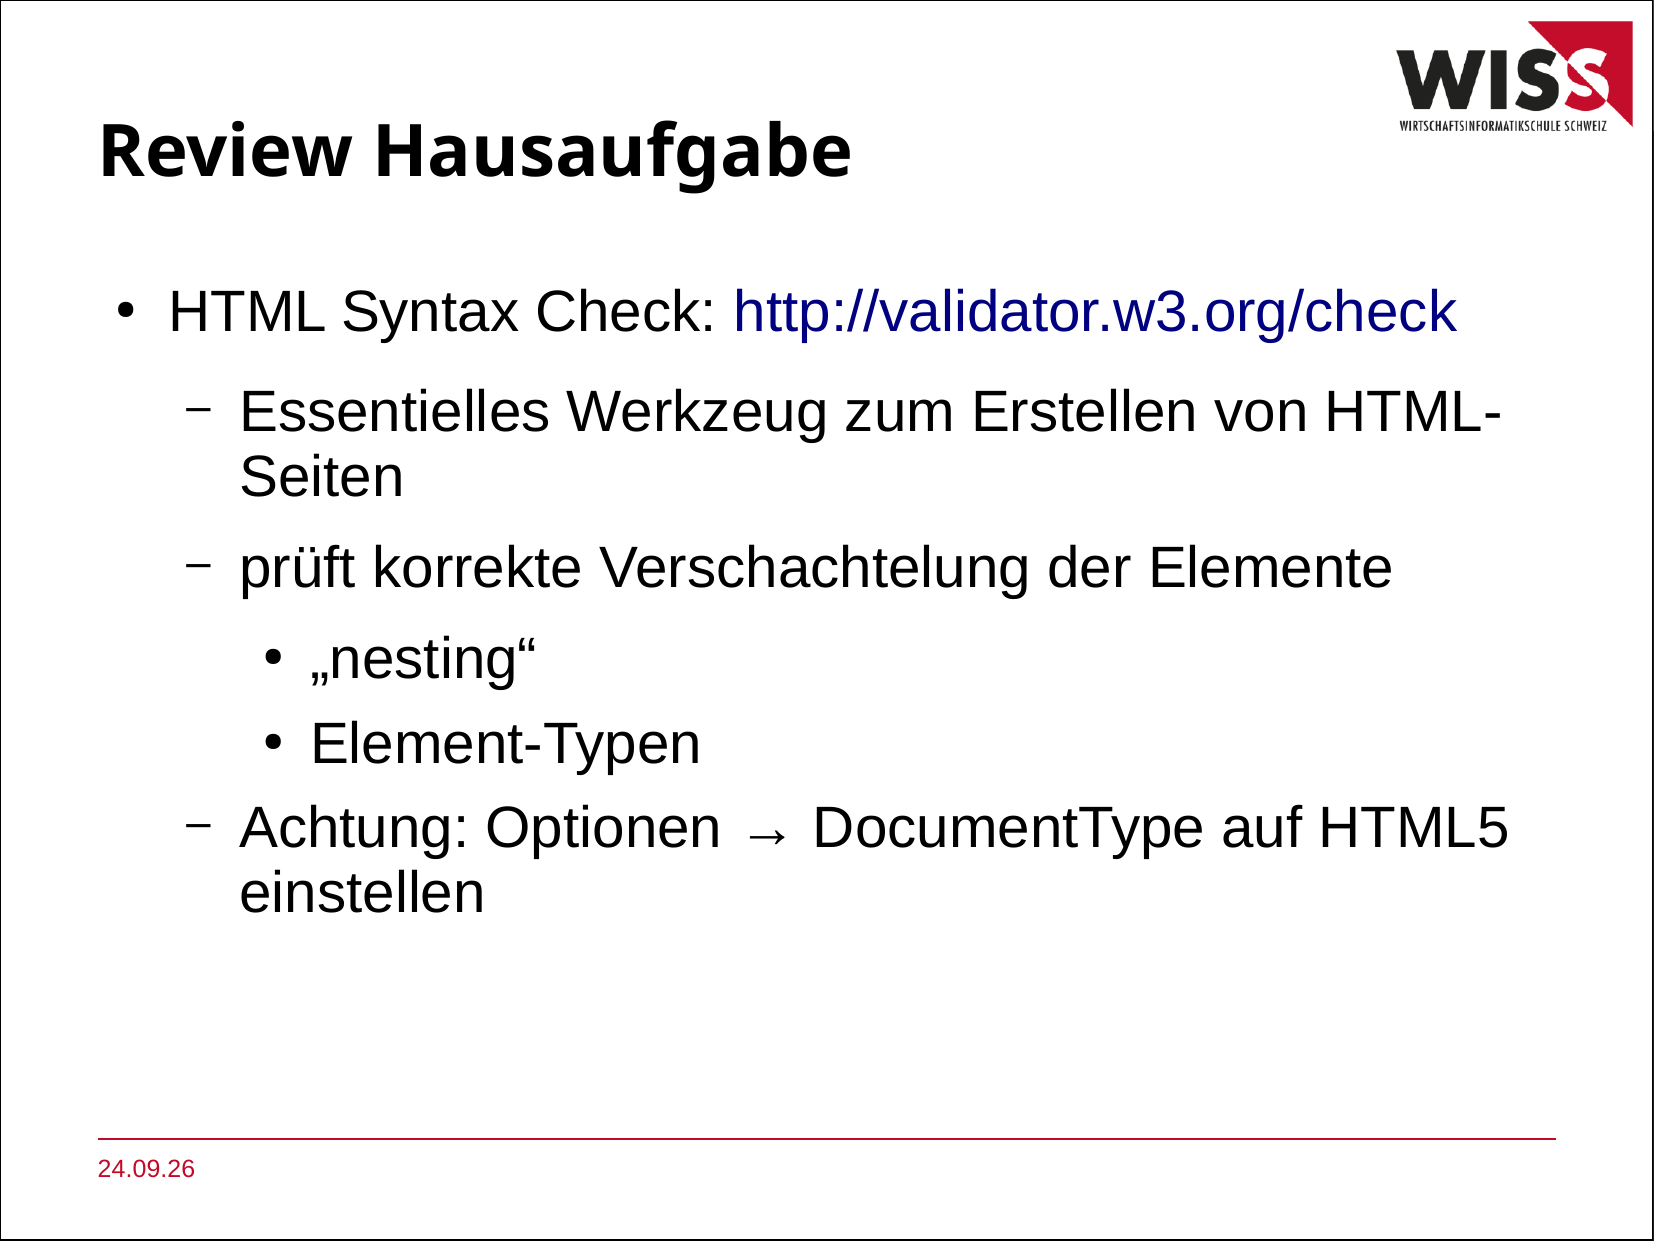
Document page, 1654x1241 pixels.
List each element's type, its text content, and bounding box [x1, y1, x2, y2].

title Review Hausaufgabe [97, 54, 1556, 202]
list HTML Syntax Check: http://validator.w3.org/check Essentielles Werkzeug zum Erstellen von HTML-Seiten prüft korrekte Verschachtelung der Elemente „nesting“ Element-Typen Achtung: Optionen → DocumentType auf HTML5 einstellen [97, 279, 1556, 1066]
picture [1396, 1, 1652, 131]
